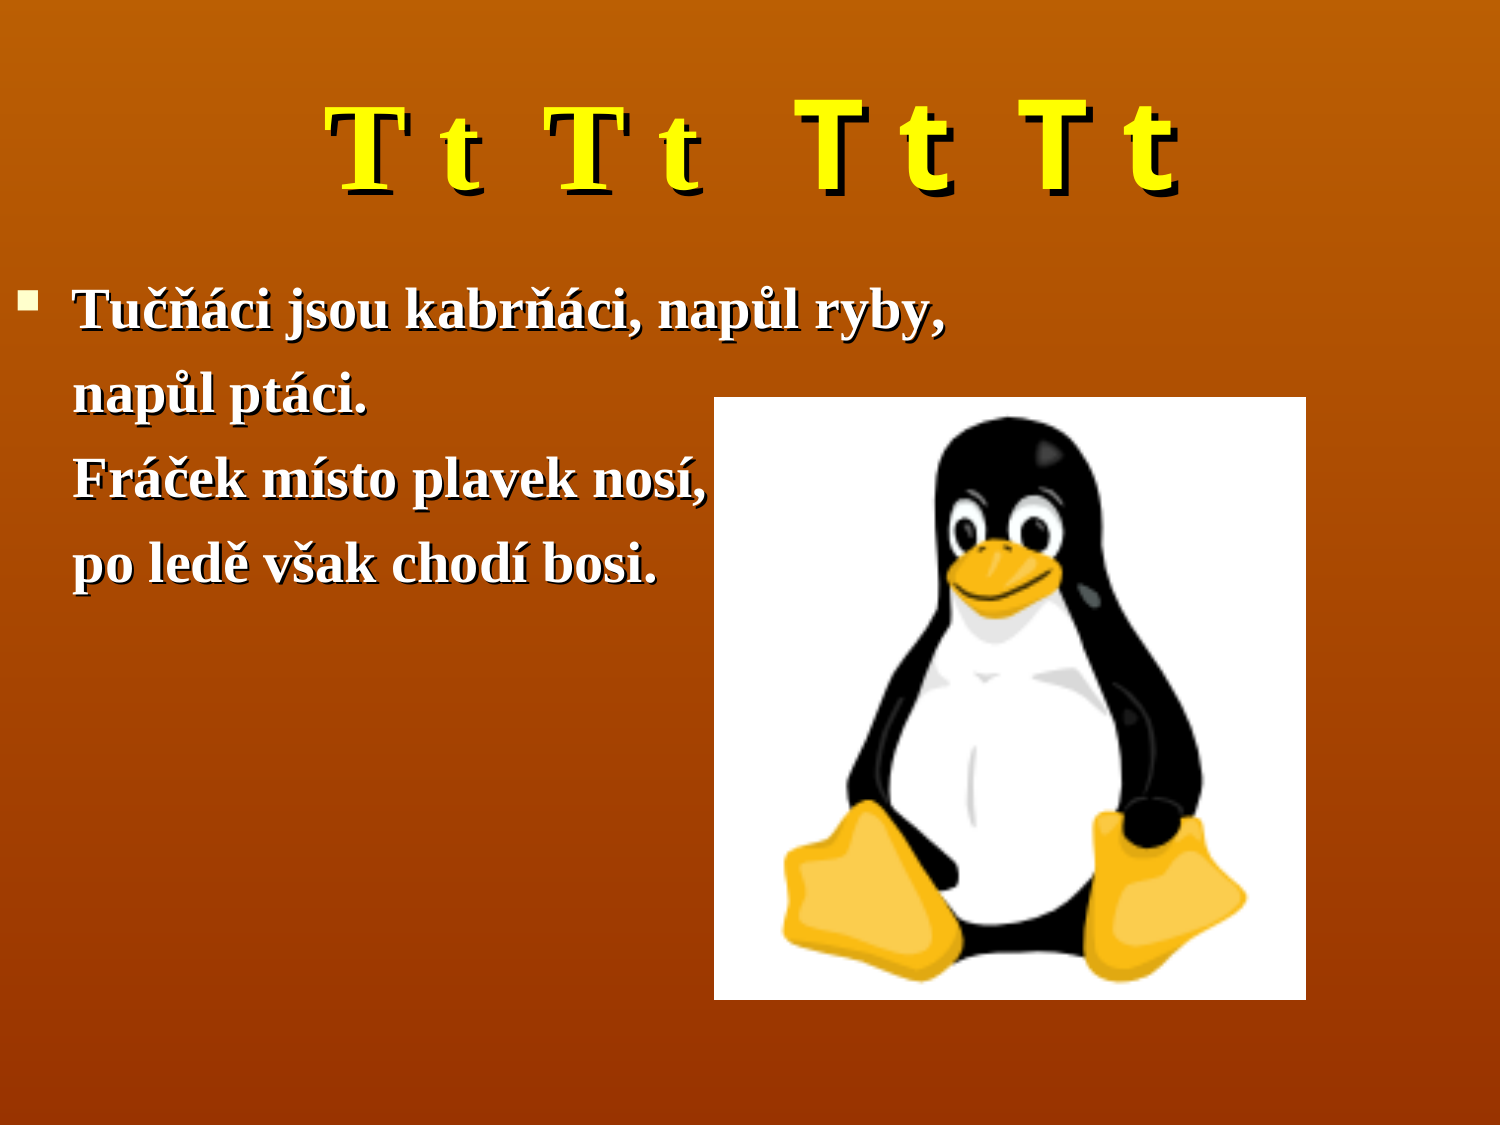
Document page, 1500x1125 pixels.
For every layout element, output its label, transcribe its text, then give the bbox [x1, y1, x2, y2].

list Tučňáci jsou kabrňáci, napůl ryby, napůl ptáci. Fráček místo plavek nosí, po ledě však chodí bosi. [0, 262, 1500, 1006]
picture [714, 397, 1306, 1000]
title T t T t T t T t [75, 45, 1426, 234]
